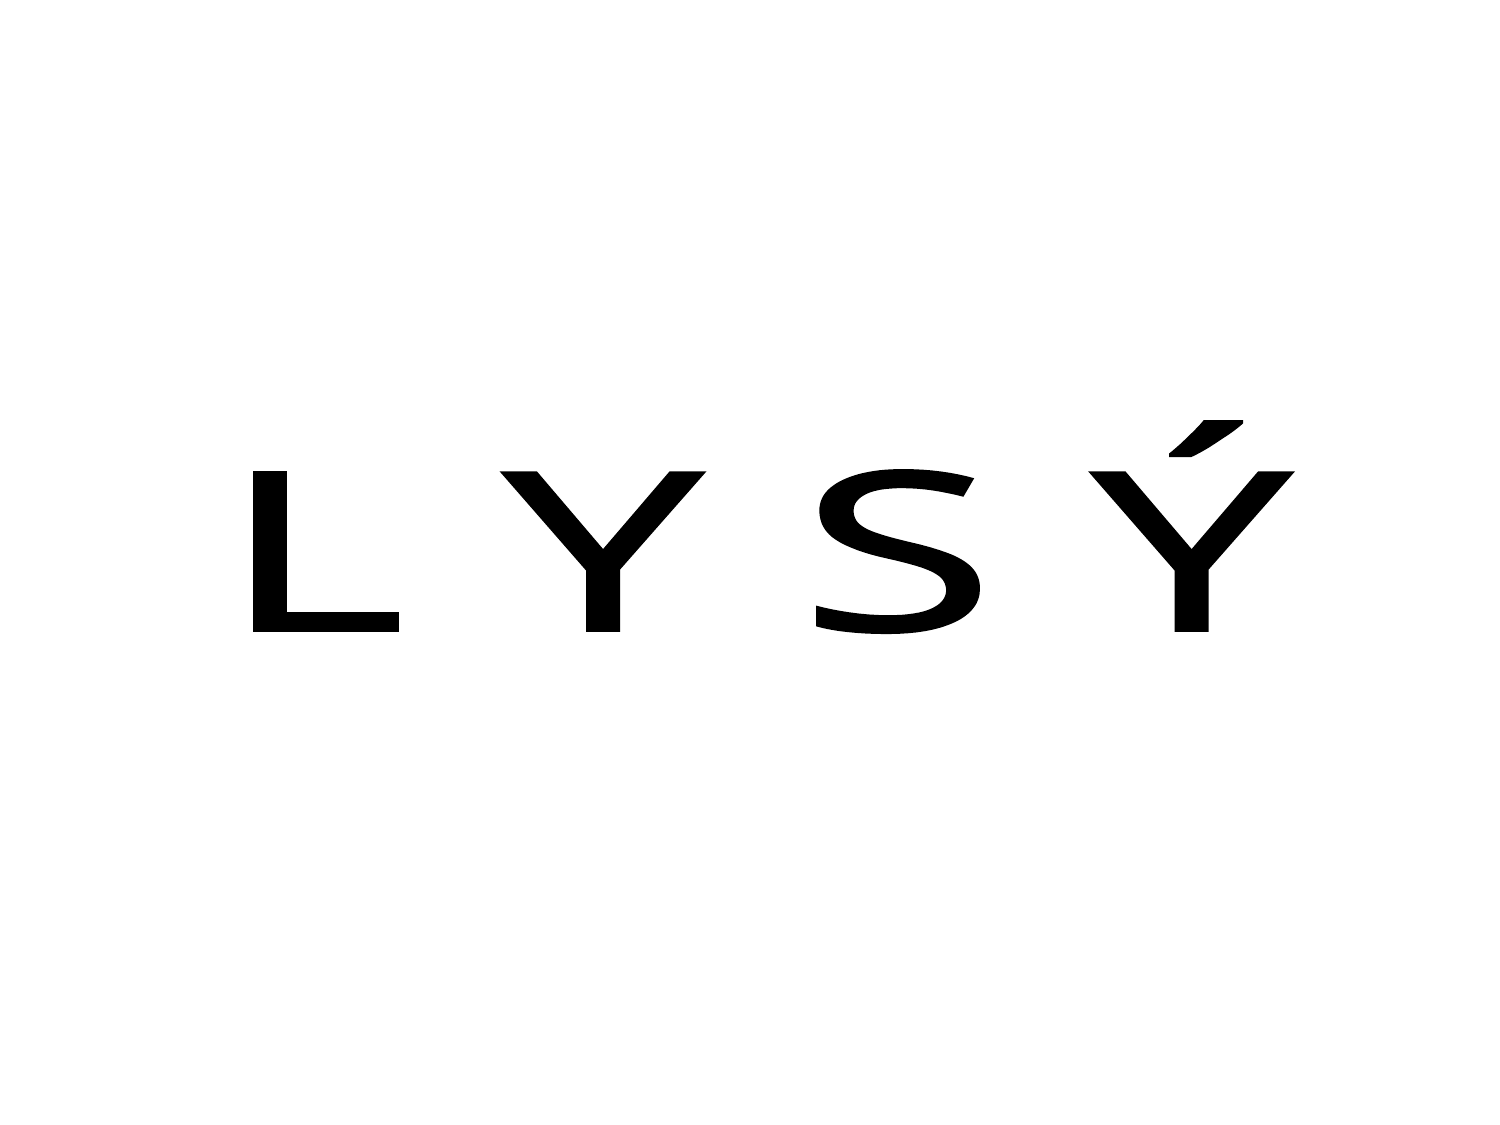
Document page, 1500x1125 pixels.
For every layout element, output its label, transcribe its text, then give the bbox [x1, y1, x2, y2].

text_box L Y S Ý [1170, 420, 1243, 457]
text_box L Y S Ý [1089, 472, 1294, 632]
text_box L Y S Ý [501, 472, 705, 632]
text_box L Y S Ý [816, 469, 980, 634]
text_box L Y S Ý [253, 472, 399, 632]
